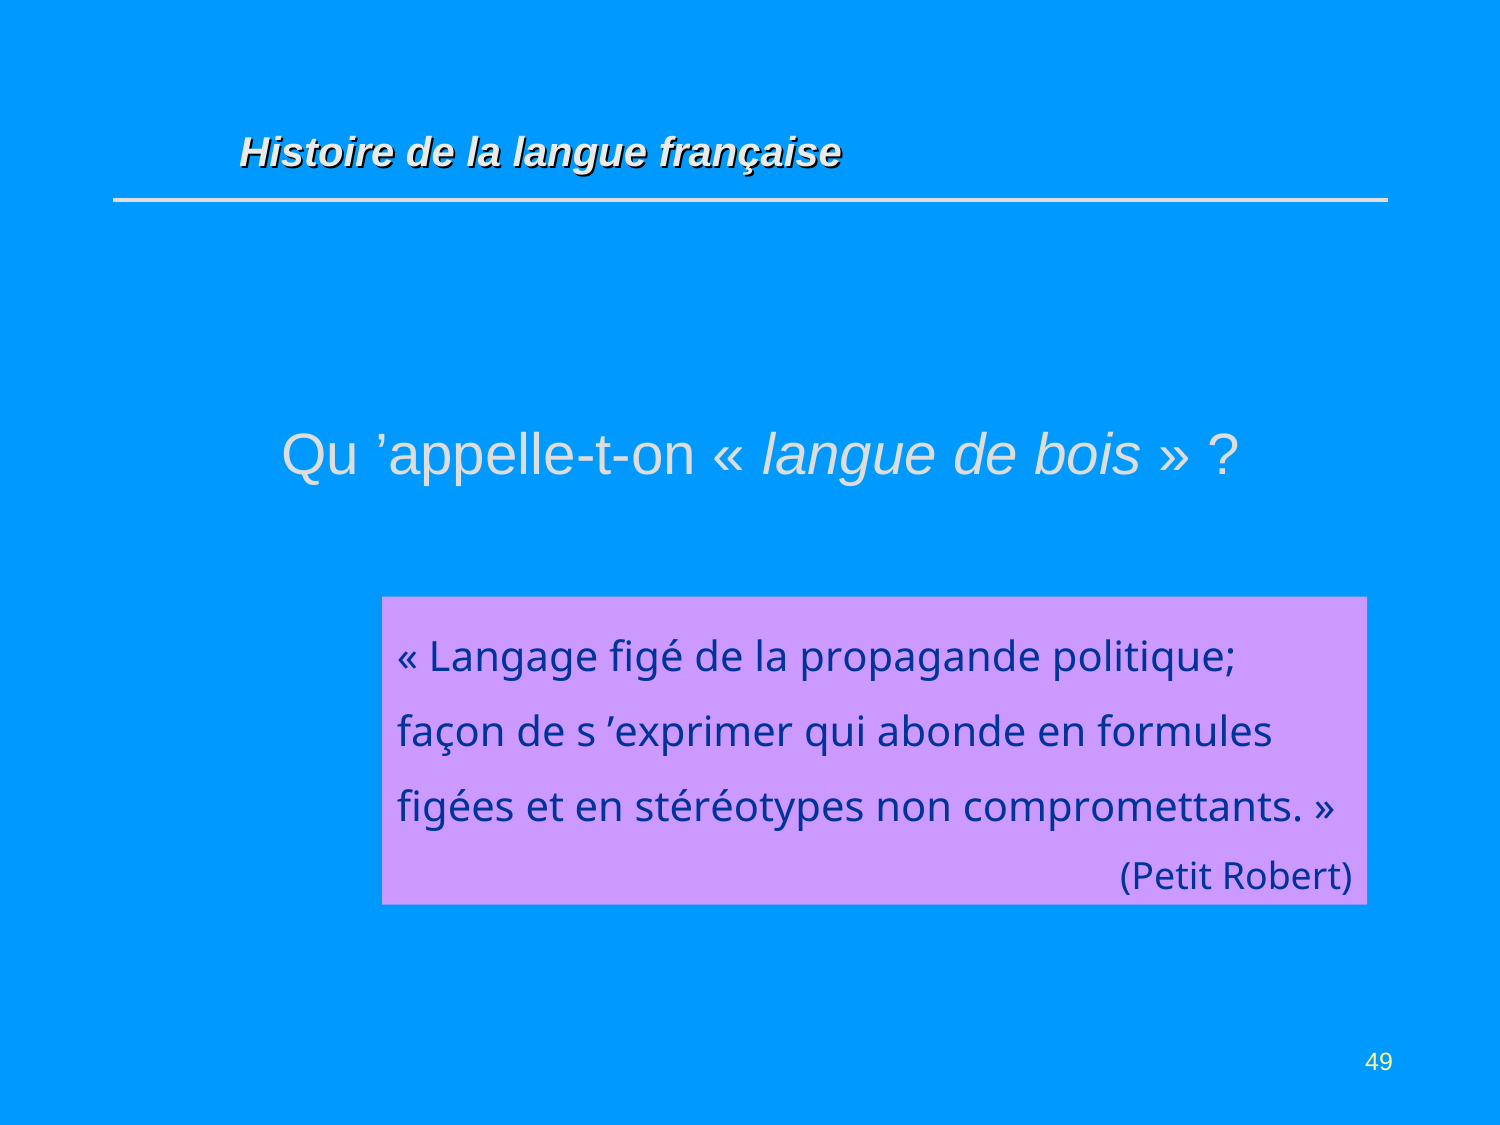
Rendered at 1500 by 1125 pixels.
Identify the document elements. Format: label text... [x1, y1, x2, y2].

text_box Histoire de la langue française [224, 116, 858, 183]
text_box « Langage figé de la propagande politique; façon de s ’exprimer qui abonde en formules figées et en stéréotypes non compromettants. » (Petit Robert) [382, 596, 1368, 905]
text_box Qu ’appelle-t-on « langue de bois » ? [237, 399, 1375, 496]
